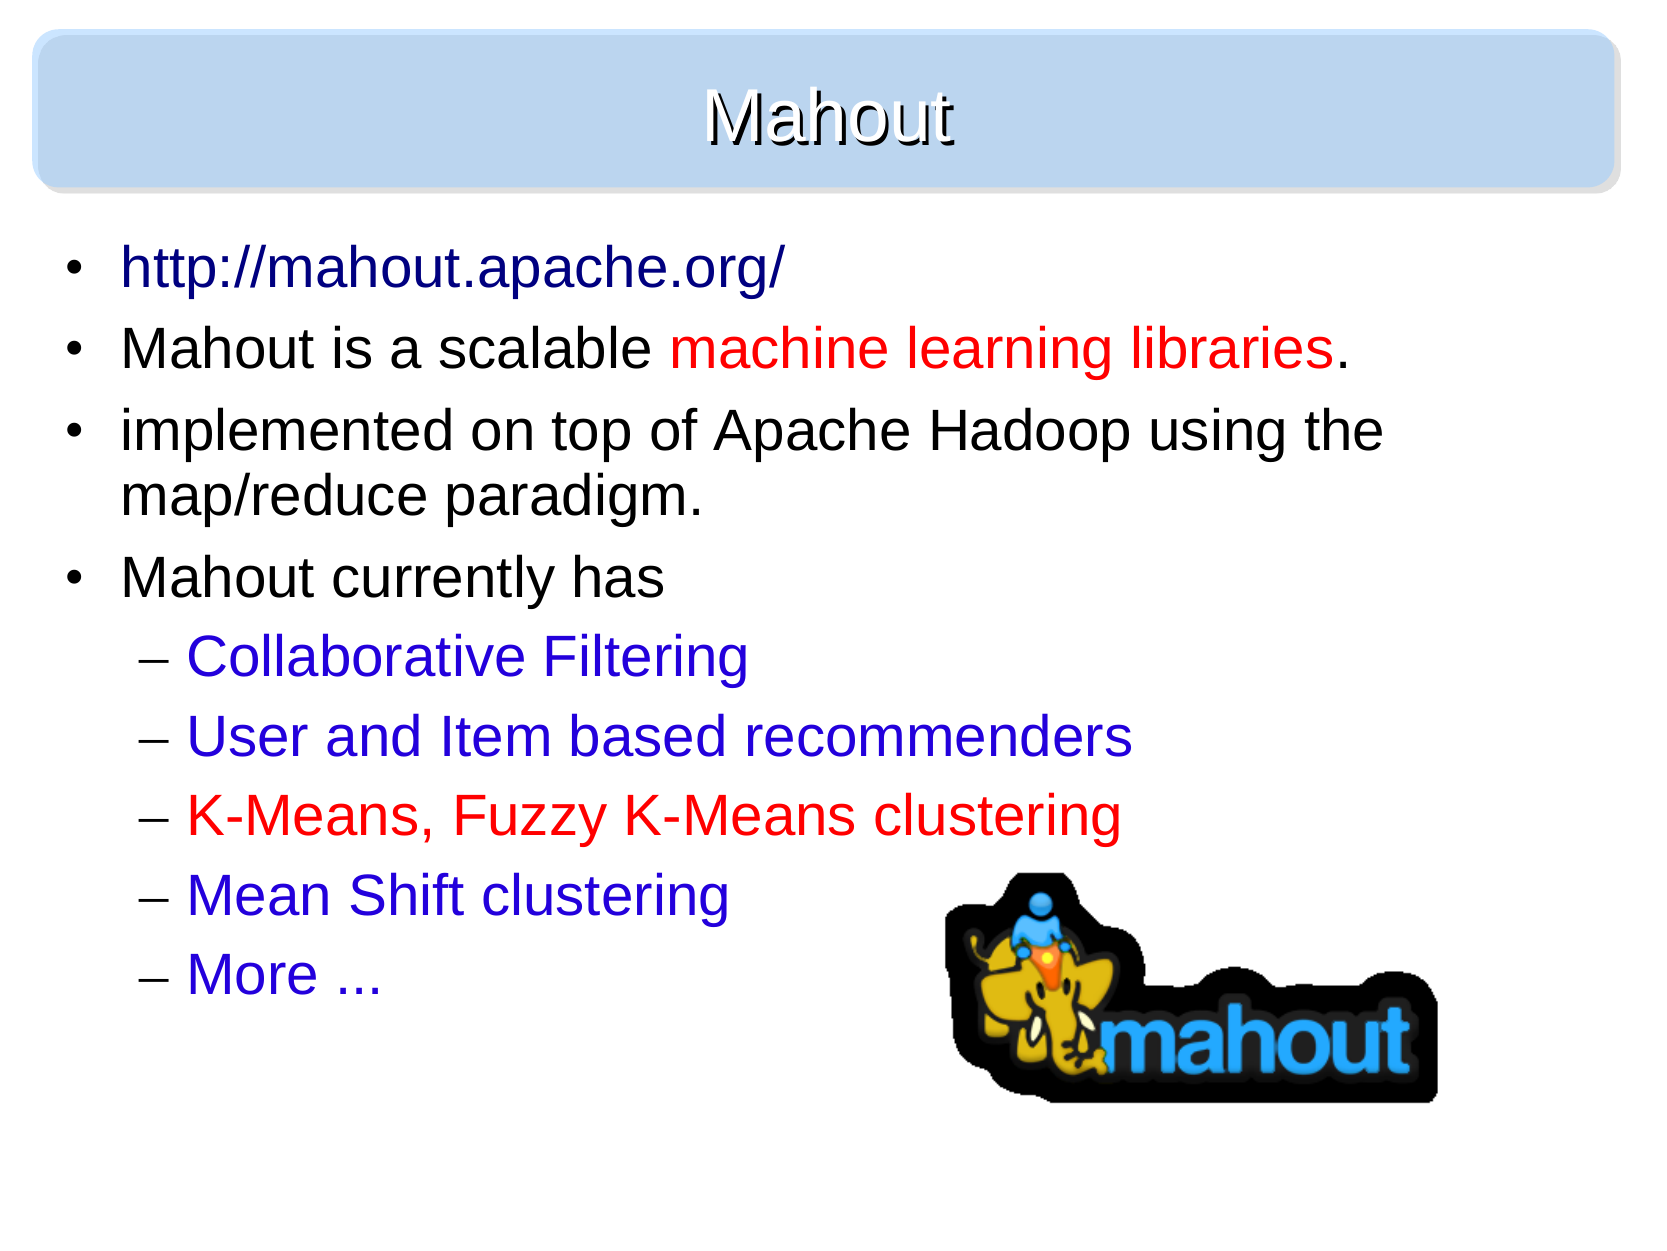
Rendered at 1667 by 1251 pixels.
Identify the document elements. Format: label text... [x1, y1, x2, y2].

text_box [32, 29, 123, 188]
title Mahout [123, 20, 1530, 211]
picture [797, 856, 1599, 1172]
text_box [1530, 29, 1615, 188]
list http://mahout.apache.org/ Mahout is a scalable machine learning libraries. implemented on top of Apache Hadoop using the map/reduce paradigm. Mahout currently has Collaborative Filtering User and Item based recommenders K-Means, Fuzzy K-Means clustering Mean Shift clustering More ... [64, 234, 1600, 1039]
